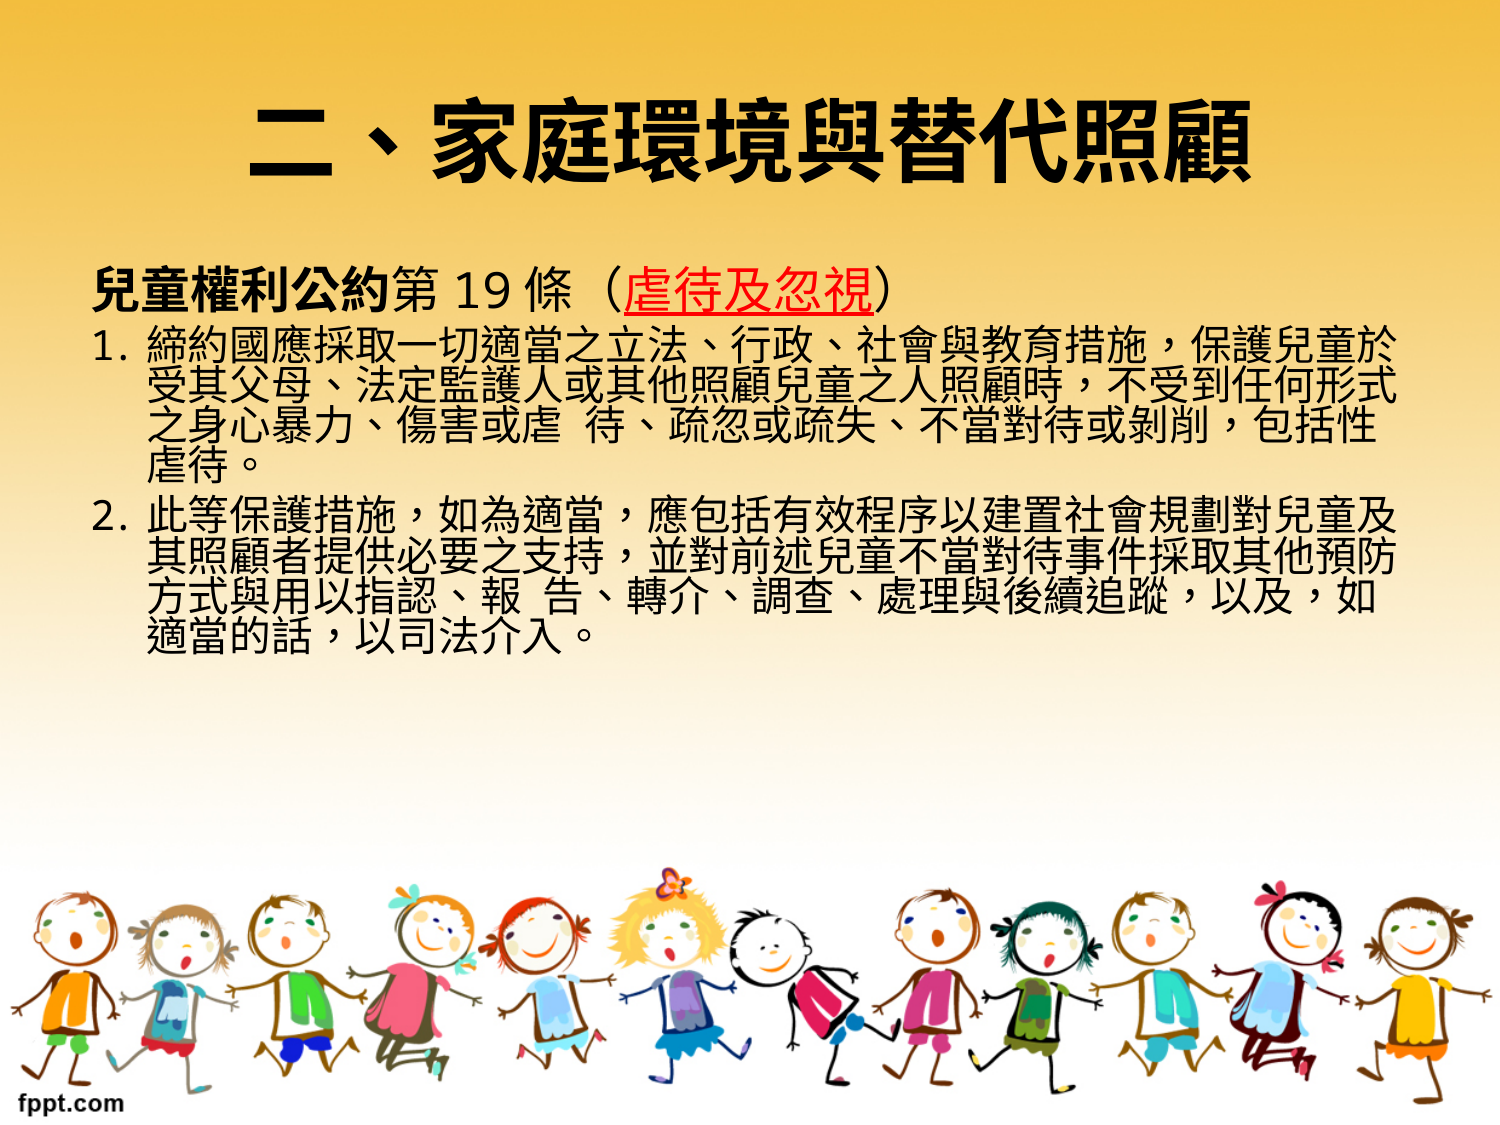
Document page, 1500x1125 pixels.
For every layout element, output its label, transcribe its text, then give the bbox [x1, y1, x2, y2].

list 兒童權利公約第19條（虐待及忽視） 締約國應採取一切適當之立法、行政、社會與教育措施，保護兒童於受其父母、法定監護人或其他照顧兒童之人照顧時，不受到任何形式之身心暴力、傷害或虐 待、疏忽或疏失、不當對待或剝削，包括性虐待。 此等保護措施，如為適當，應包括有效程序以建置社會規劃對兒童及其照顧者提供必要之支持，並對前述兒童不當對待事件採取其他預防方式與用以指認、報 告、轉介、調查、處理與後續追蹤，以及，如適當的話，以司法介入。 [75, 262, 1426, 1005]
title 二、家庭環境與替代照顧 [75, 45, 1426, 233]
picture [0, 0, 1500, 1125]
